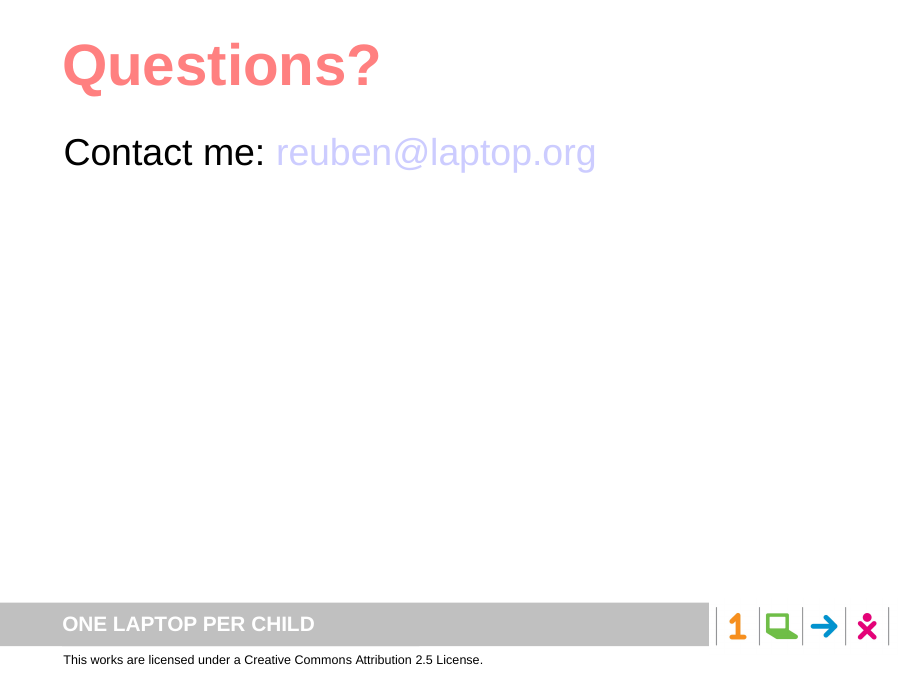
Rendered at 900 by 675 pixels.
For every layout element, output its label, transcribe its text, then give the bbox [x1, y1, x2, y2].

title Questions? [62, 0, 842, 137]
list Contact me: reuben@laptop.org [57, 138, 838, 559]
picture [709, 598, 898, 655]
